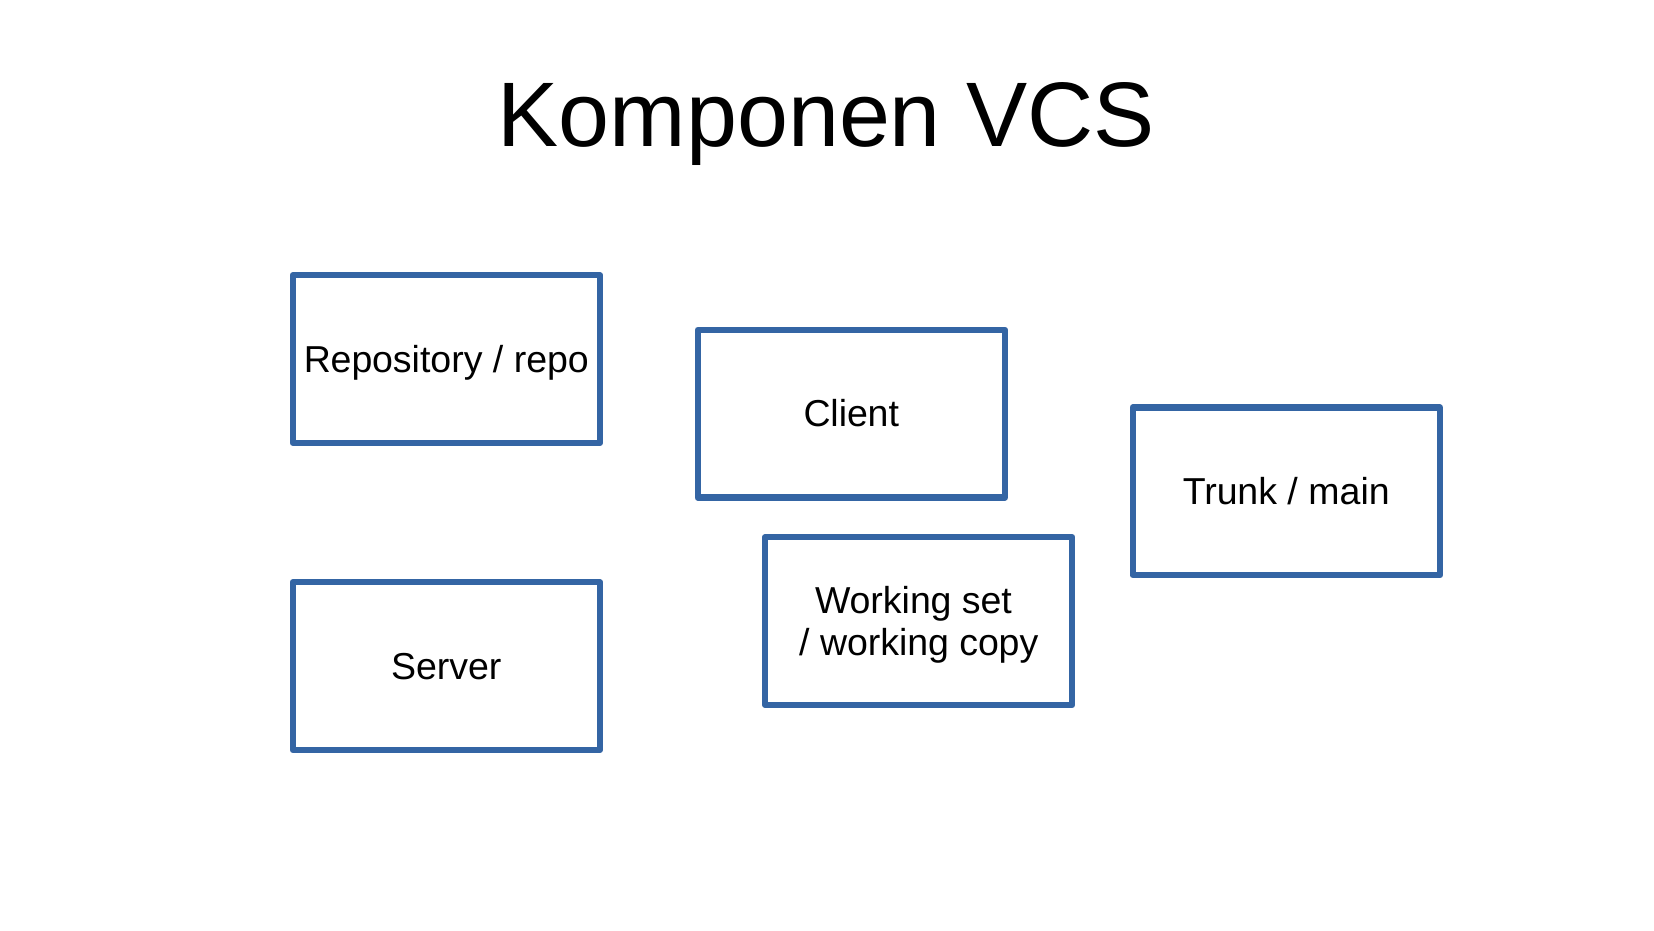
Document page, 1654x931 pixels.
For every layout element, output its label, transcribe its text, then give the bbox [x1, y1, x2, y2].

text_box Trunk / main [1132, 407, 1441, 576]
text_box Repository / repo [292, 275, 601, 443]
text_box Working set / working copy [765, 537, 1073, 705]
title Komponen VCS [82, 37, 1571, 193]
text_box Server [292, 582, 601, 750]
text_box Client [697, 329, 1006, 498]
